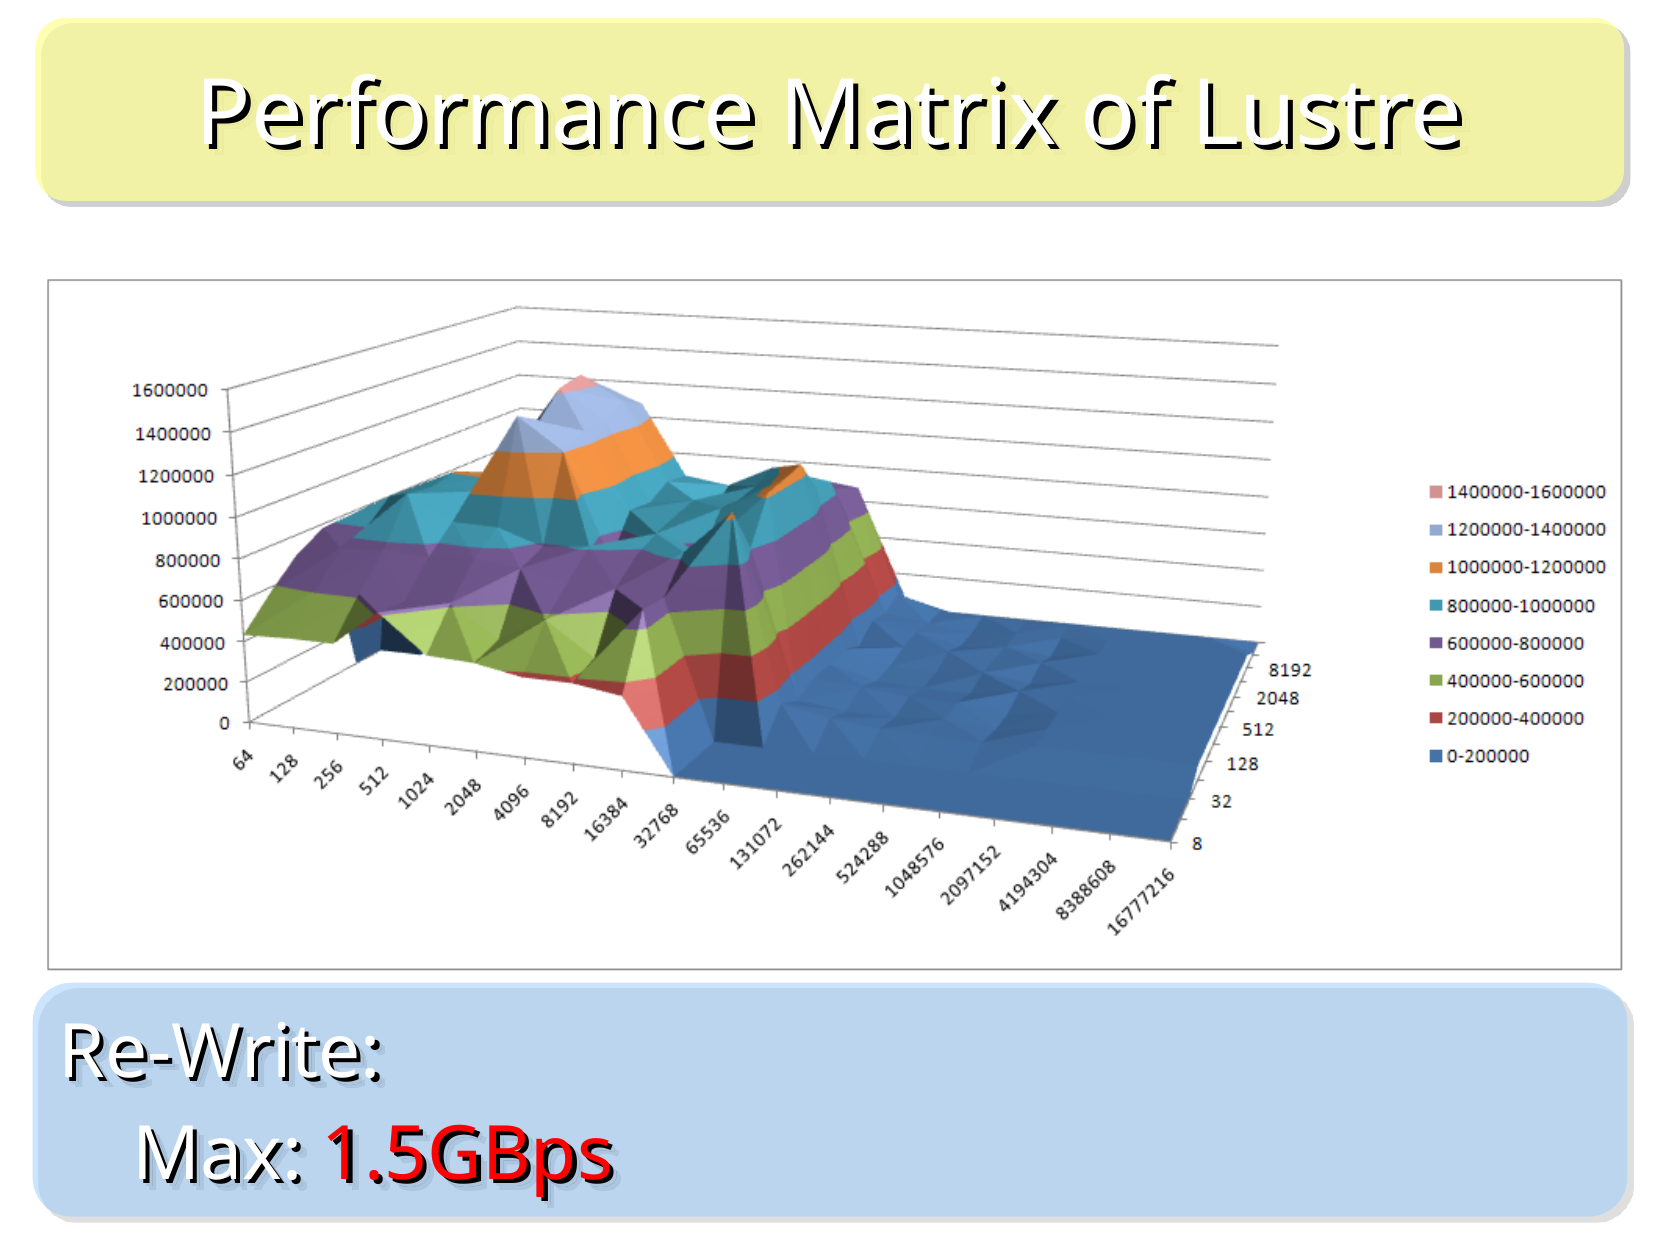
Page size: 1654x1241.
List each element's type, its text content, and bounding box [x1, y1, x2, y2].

text_box Re-Write: Max: 1.5GBps [32, 982, 1628, 1217]
picture [46, 278, 1624, 972]
text_box Performance Matrix of Lustre [35, 17, 1625, 201]
